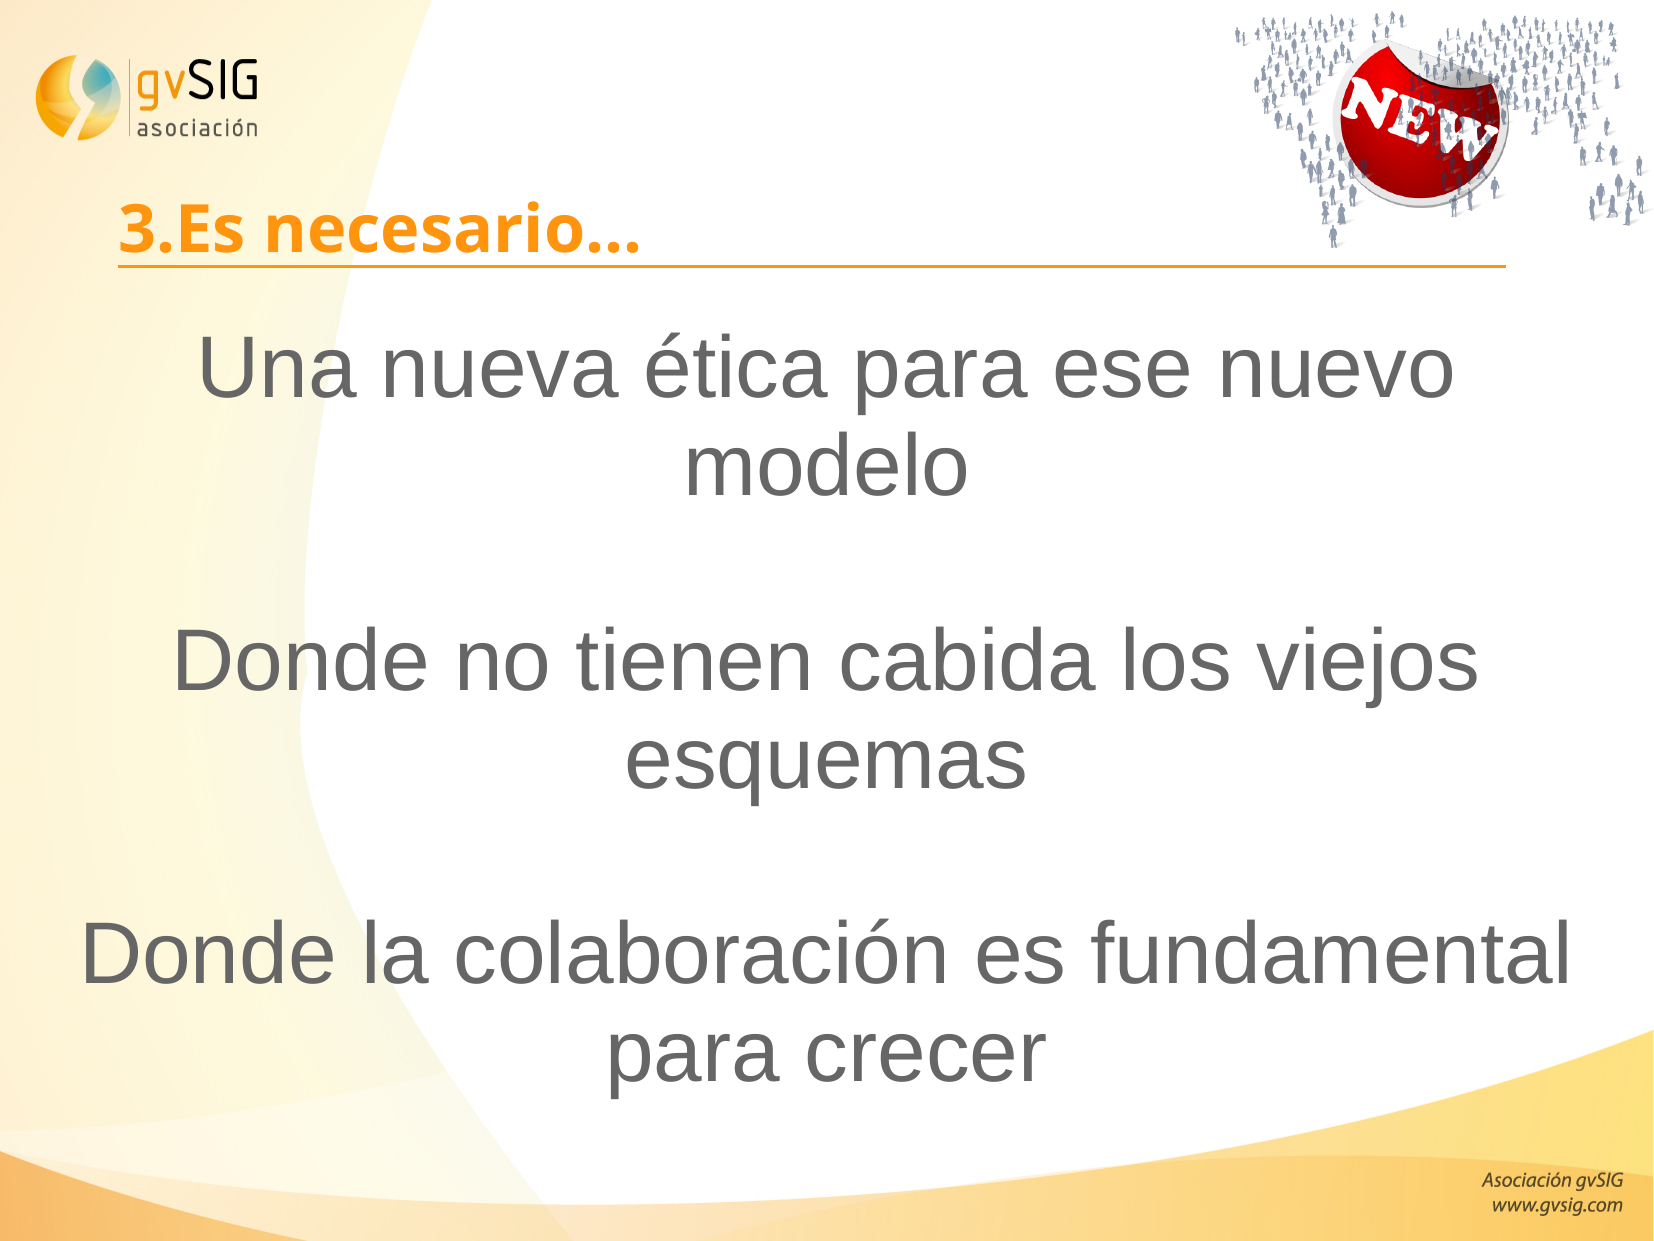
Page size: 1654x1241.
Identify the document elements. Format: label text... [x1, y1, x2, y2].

text_box Una nueva ética para ese nuevo modelo Donde no tienen cabida los viejos esquemas Donde la colaboración es fundamental para crecer [29, 310, 1625, 1108]
picture [0, 0, 1654, 1241]
title 3.Es necesario... [118, 177, 1607, 276]
